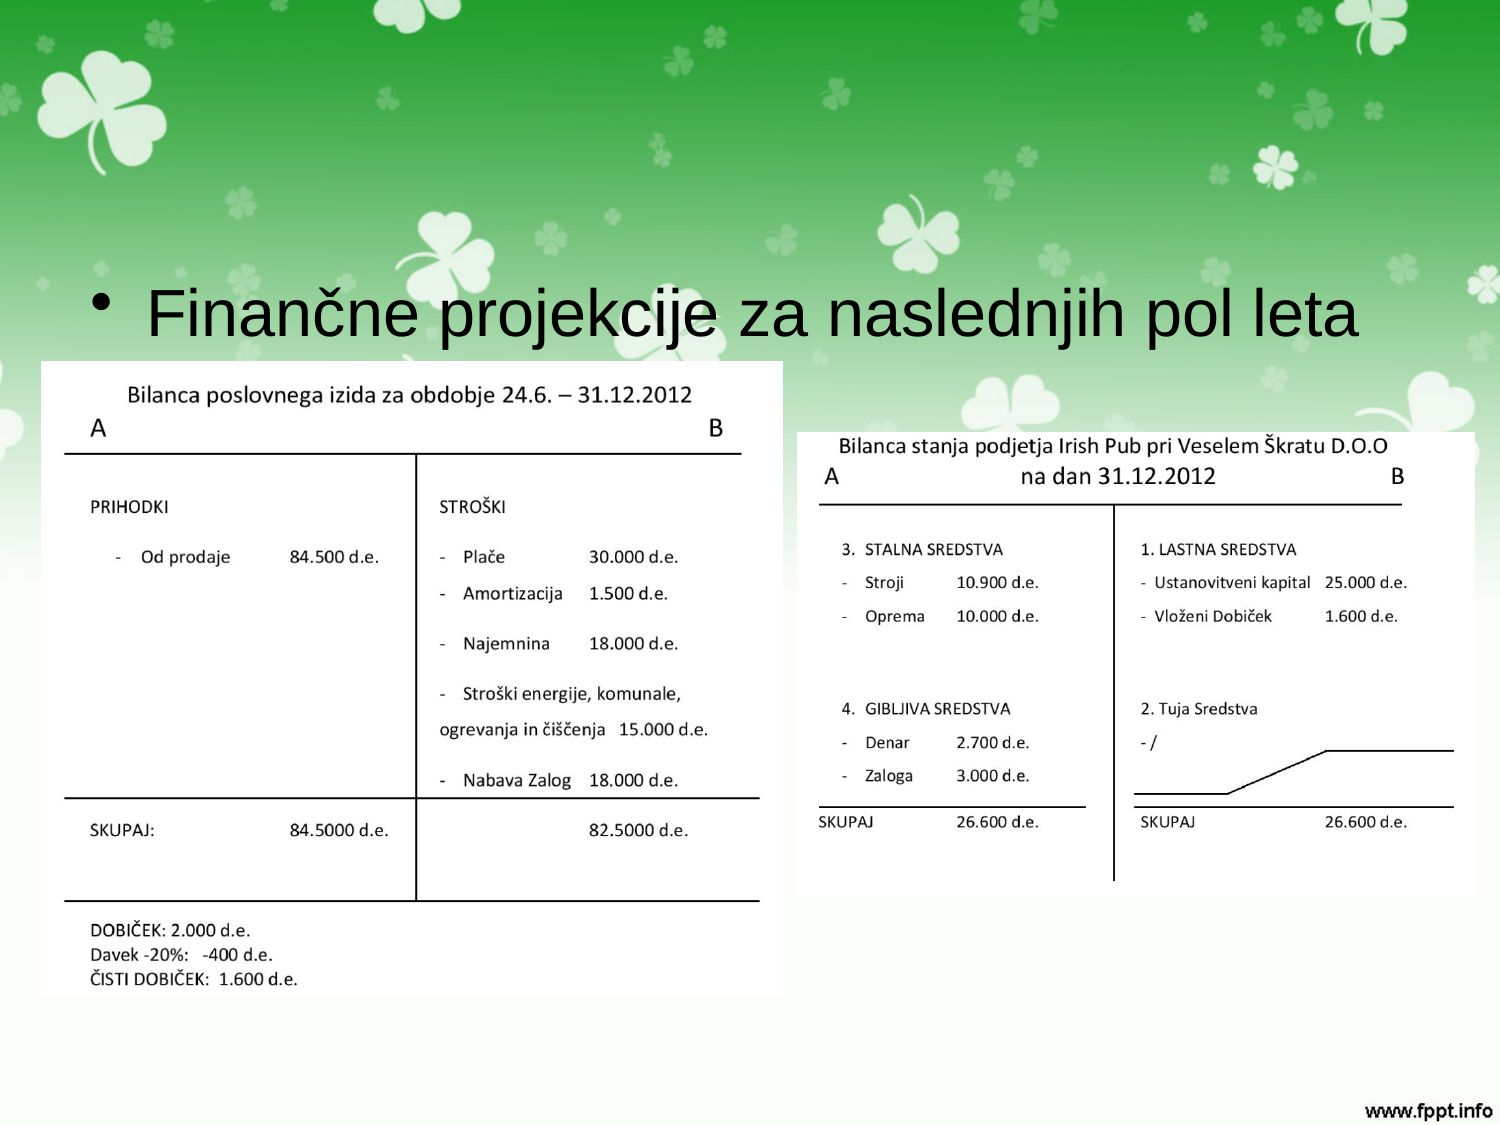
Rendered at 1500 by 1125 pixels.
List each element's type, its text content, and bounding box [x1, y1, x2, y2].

picture [0, 0, 1500, 1125]
list Finančne projekcije za naslednjih pol leta [75, 262, 1425, 1005]
